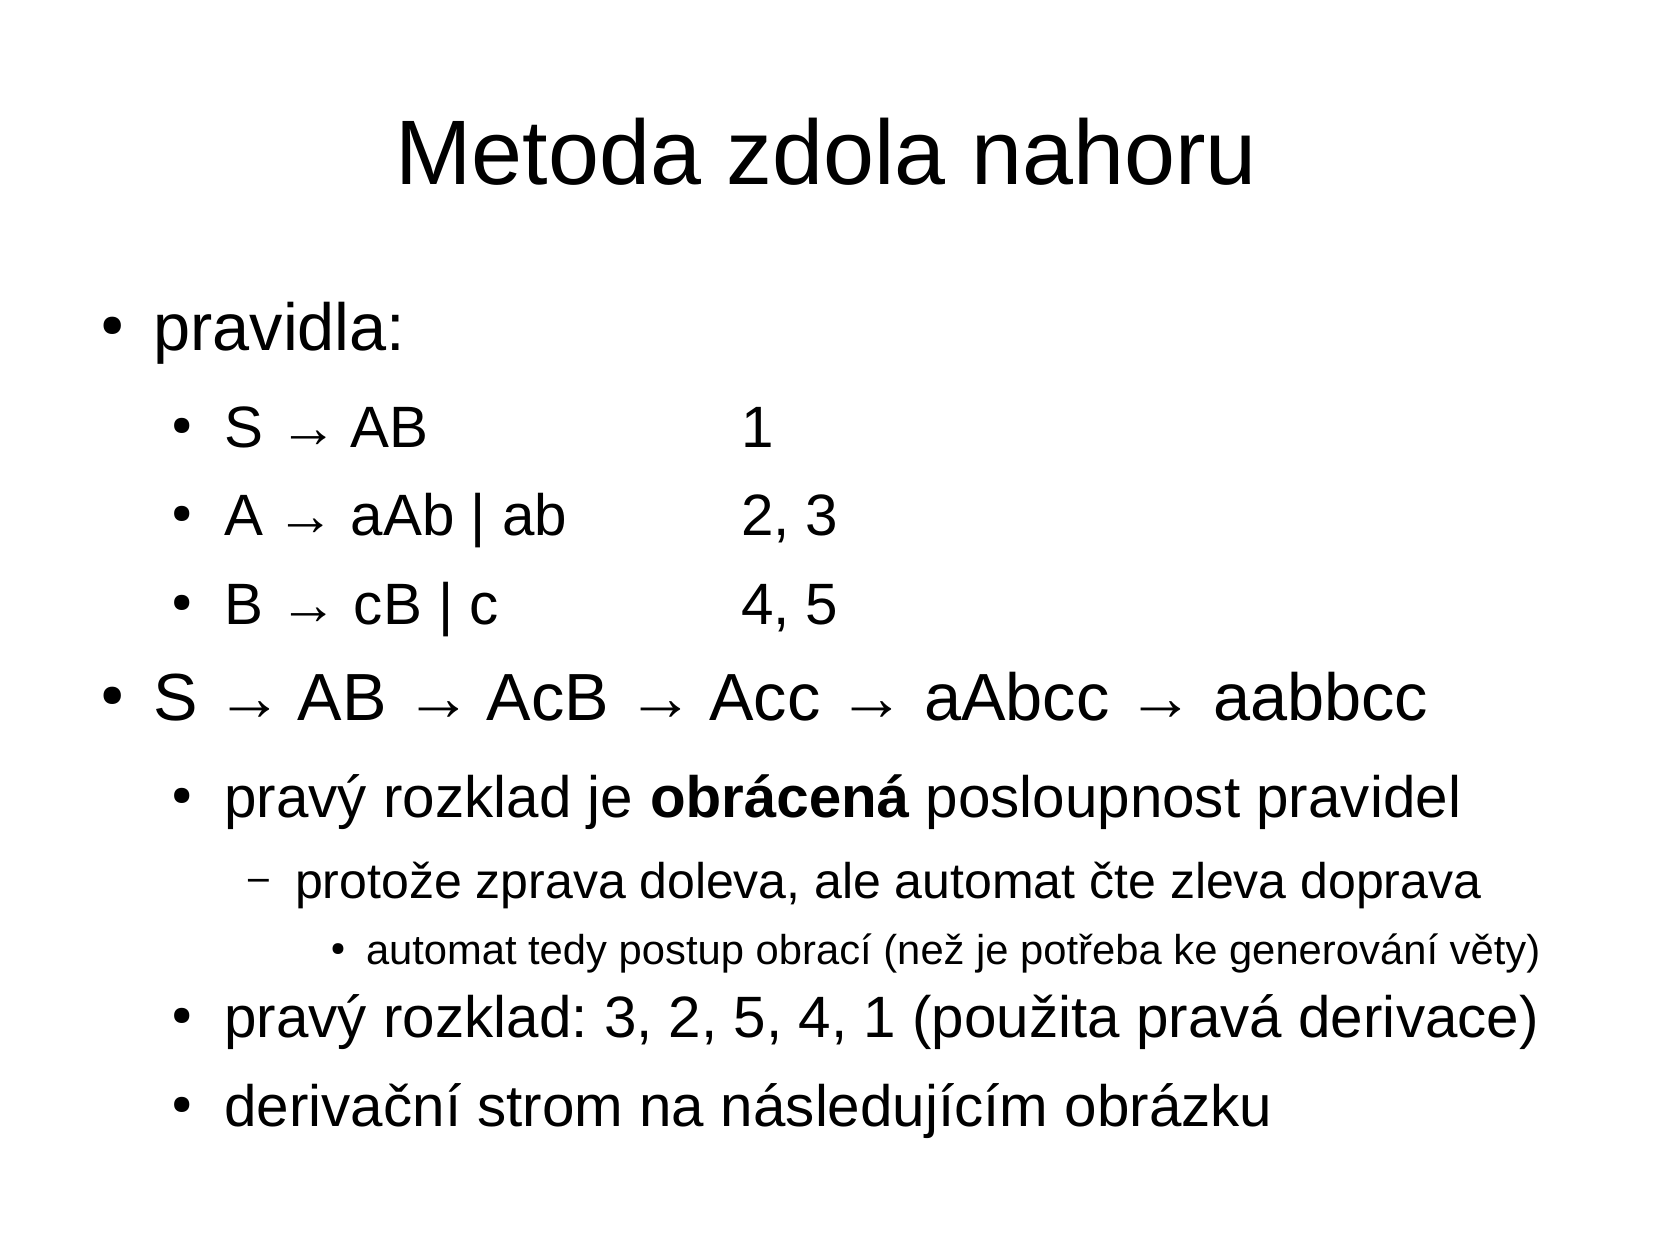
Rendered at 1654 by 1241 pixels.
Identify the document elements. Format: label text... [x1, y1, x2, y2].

title Metoda zdola nahoru [82, 56, 1571, 250]
list pravidla: S → AB 1 A → aAb | ab 2, 3 B → cB | c 4, 5 S → AB → AcB → Acc → aAbcc → aabbcc pravý rozklad je obrácená posloupnost pravidel protože zprava doleva, ale automat čte zleva doprava automat tedy postup obrací (než je potřeba ke generování věty) pravý rozklad: 3, 2, 5, 4, 1 (použita pravá derivace) derivační strom na následujícím obrázku [82, 290, 1571, 1139]
